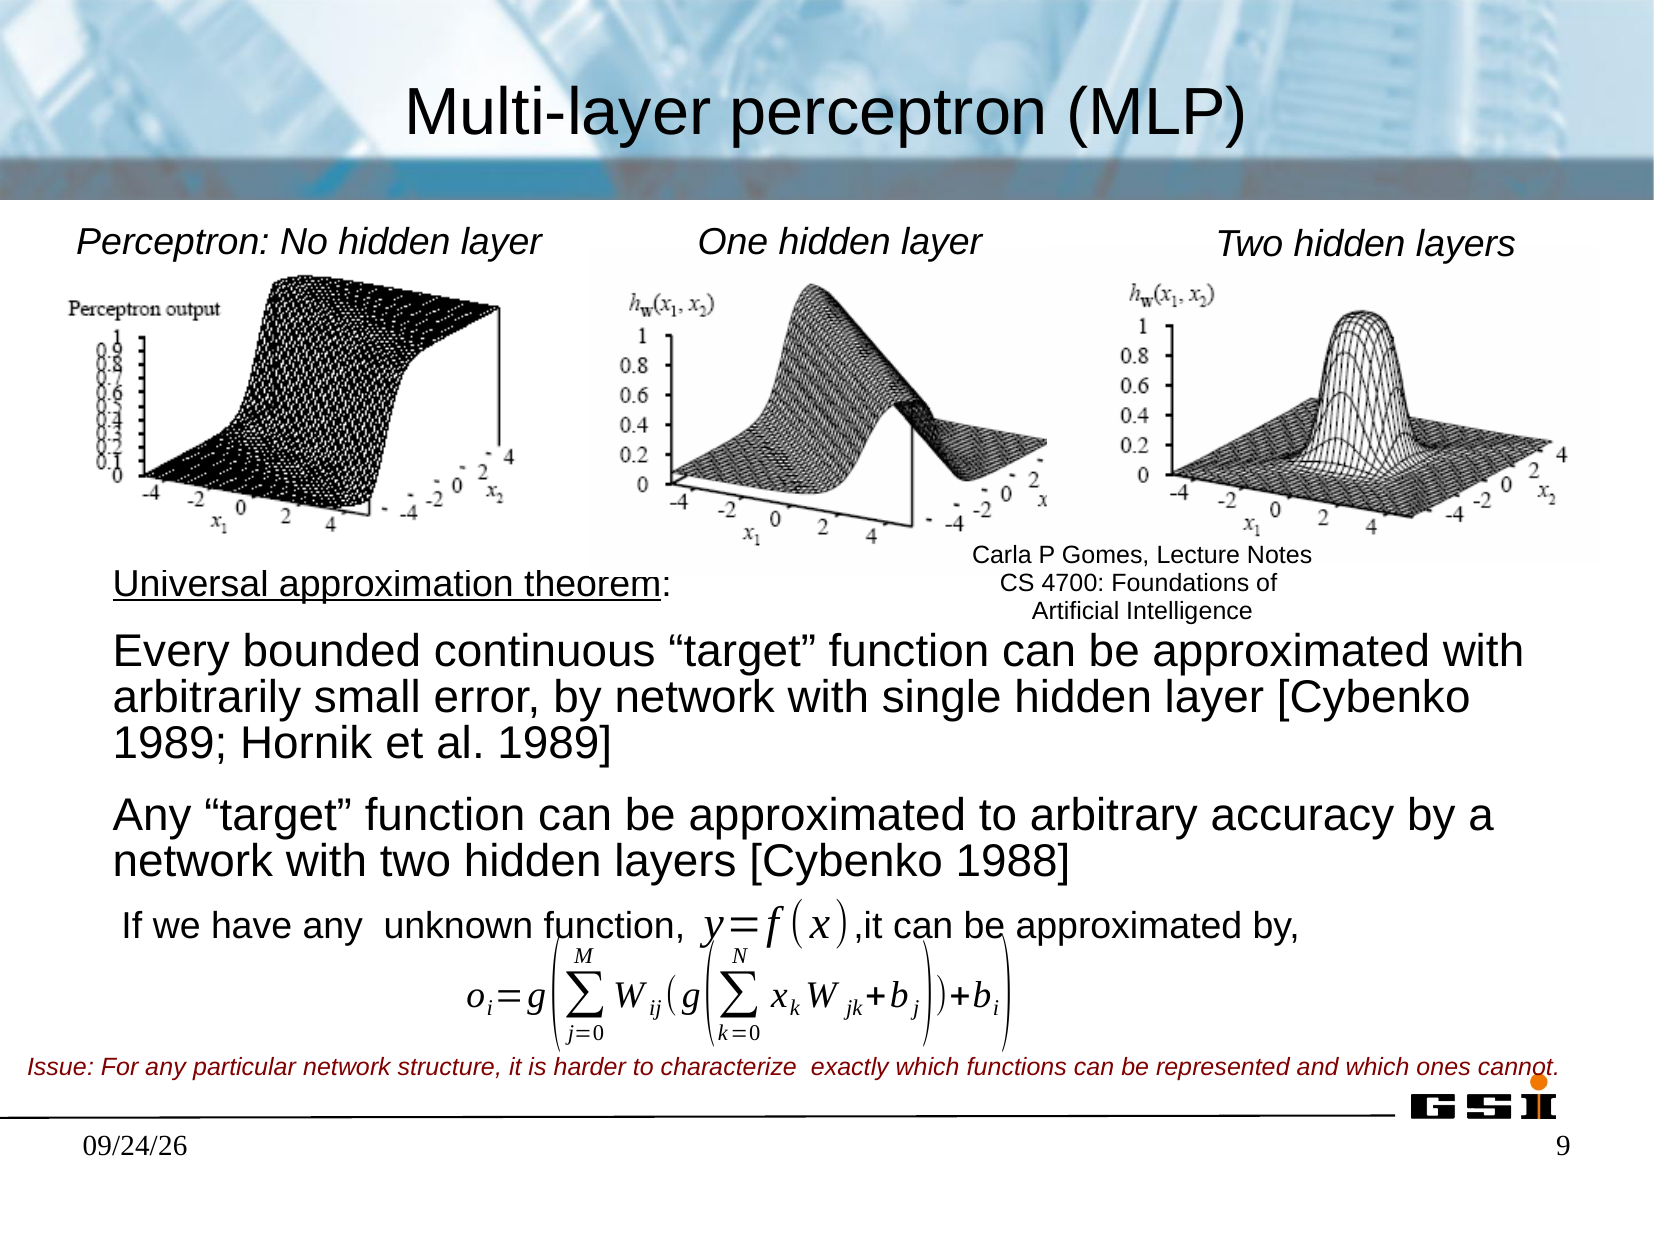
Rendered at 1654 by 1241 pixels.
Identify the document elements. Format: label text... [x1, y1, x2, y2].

picture [0, 0, 1654, 200]
text_box If we have any unknown function, ,it can be approximated by, [856, 897, 1459, 997]
text_box Issue: For any particular network structure, it is harder to characterize exactly which functions can be represented and which ones cannot. [12, 1045, 1606, 1155]
text_box Two hidden layers [1200, 215, 1532, 272]
text_box If we have any unknown function, ,it can be approximated by, [106, 897, 690, 997]
title Multi-layer perceptron (MLP) [82, 8, 1571, 216]
list Universal approximation theorem: Every bounded continuous “target” function can be approximated with arbitrarily small error, by network with single hidden layer [Cybenko 1989; Hornik et al. 1989] Any “target” function can be approximated to arbitrary accuracy by a network with two hidden layers [Cybenko 1988] [41, 562, 1531, 1035]
text_box Perceptron: No hidden layer [61, 213, 557, 271]
picture [24, 240, 553, 570]
chart [460, 897, 1021, 1056]
text_box Carla P Gomes, Lecture Notes CS 4700: Foundations of Artificial Intelligence [926, 479, 1323, 686]
picture [589, 246, 1599, 577]
text_box One hidden layer [682, 213, 998, 271]
